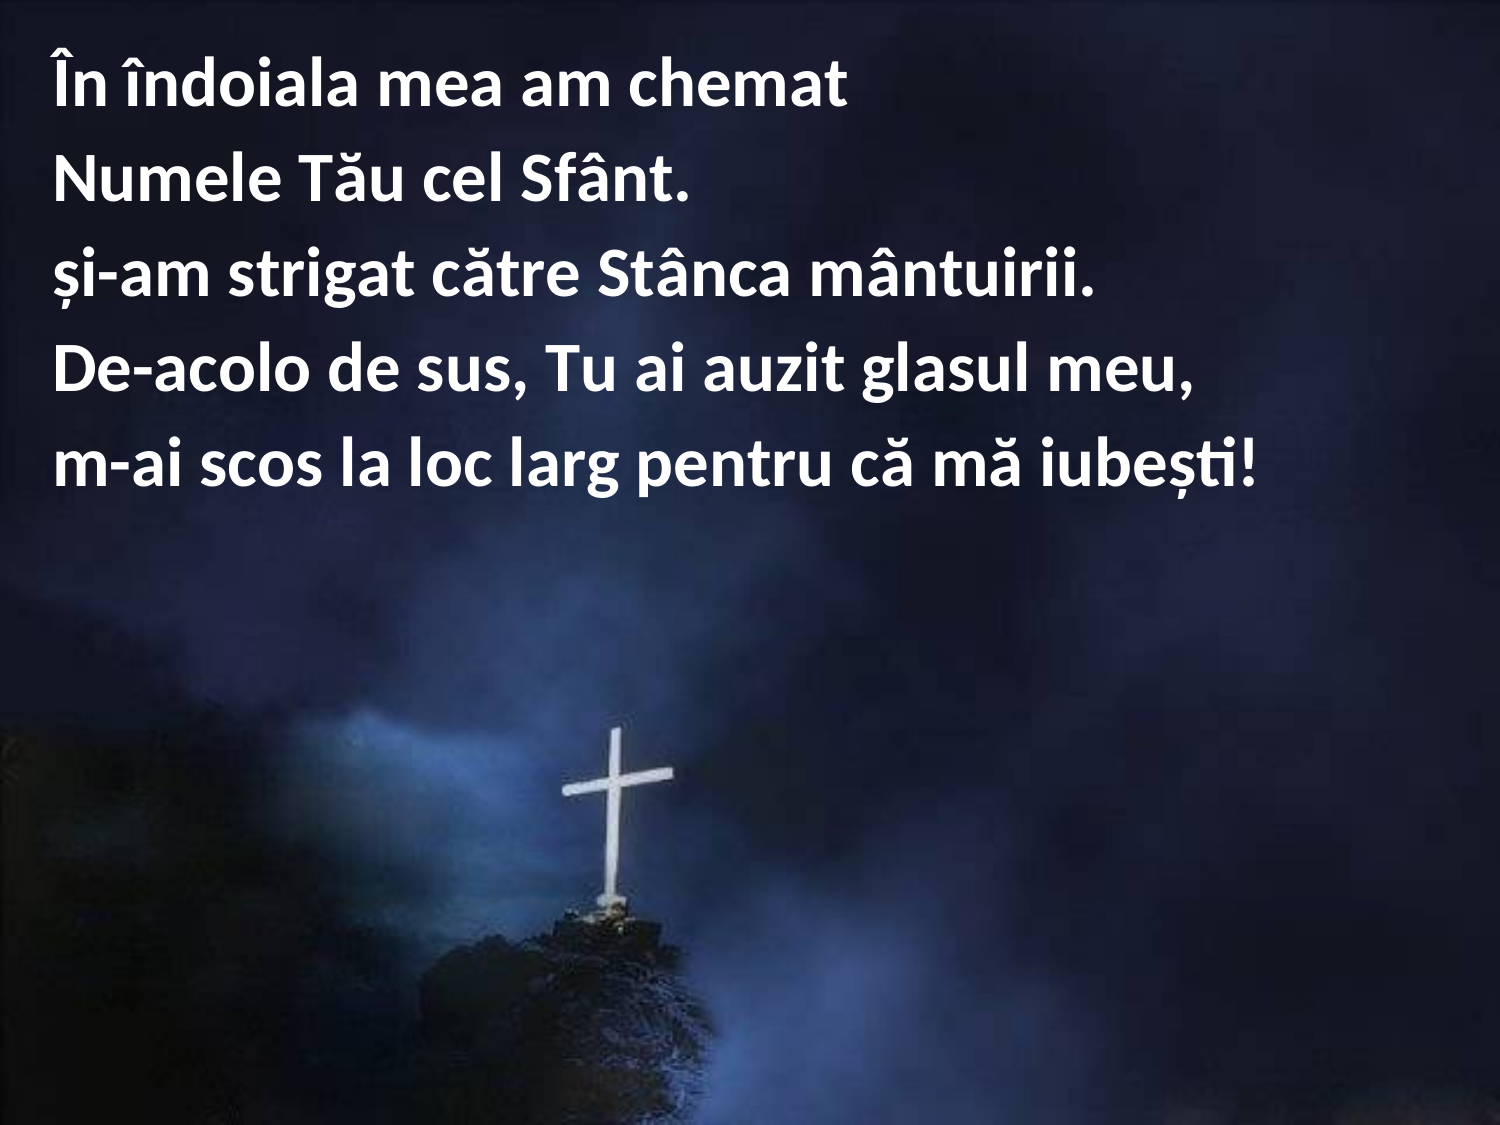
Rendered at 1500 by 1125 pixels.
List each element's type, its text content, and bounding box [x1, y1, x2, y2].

list În îndoiala mea am chemat Numele Tău cel Sfânt. şi-am strigat către Stânca mântuirii. De-acolo de sus, Tu ai auzit glasul meu, m-ai scos la loc larg pentru că mă iubeşti! [37, 37, 1463, 781]
picture [0, 0, 1500, 1125]
